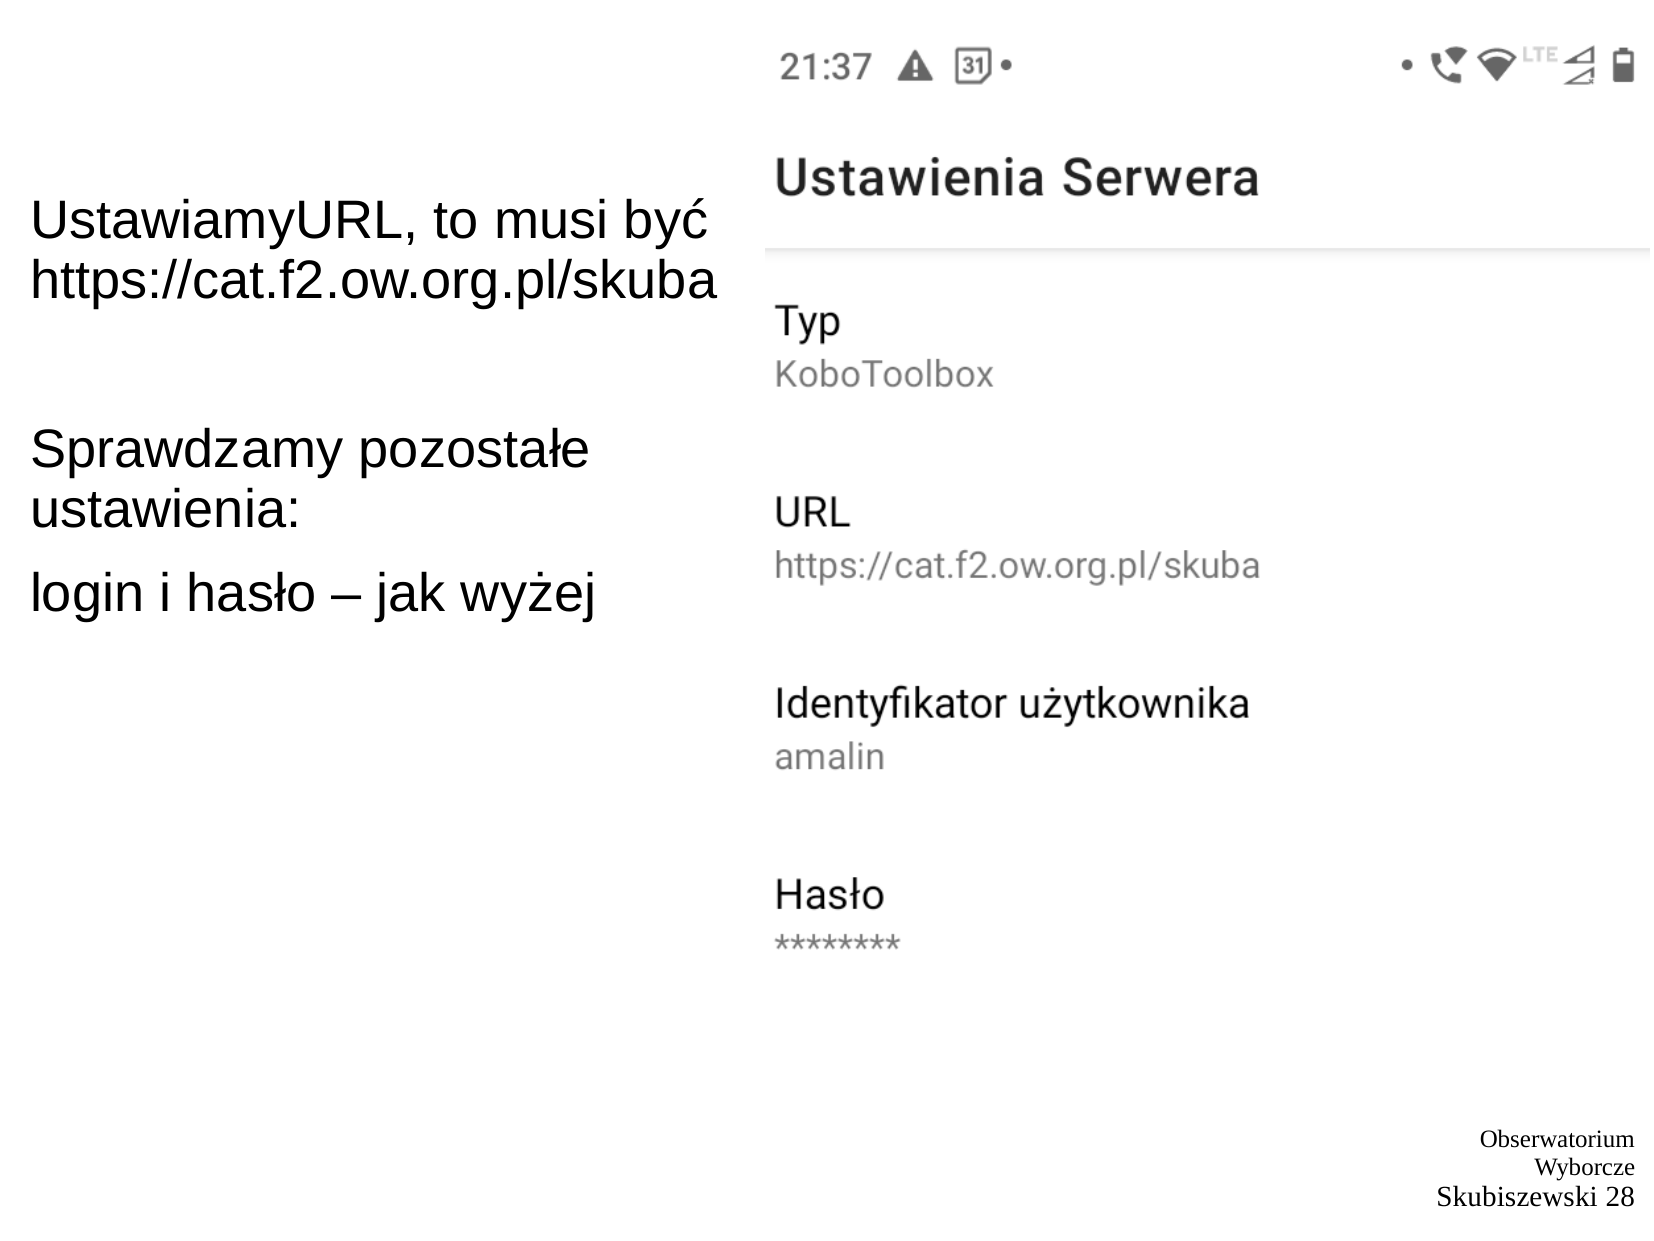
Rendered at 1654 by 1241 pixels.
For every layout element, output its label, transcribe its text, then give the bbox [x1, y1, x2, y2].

list UstawiamyURL, to musi być https://cat.f2.ow.org.pl/skuba Sprawdzamy pozostałe ustawienia: login i hasło – jak wyżej [30, 105, 730, 1081]
picture [765, 32, 1650, 976]
